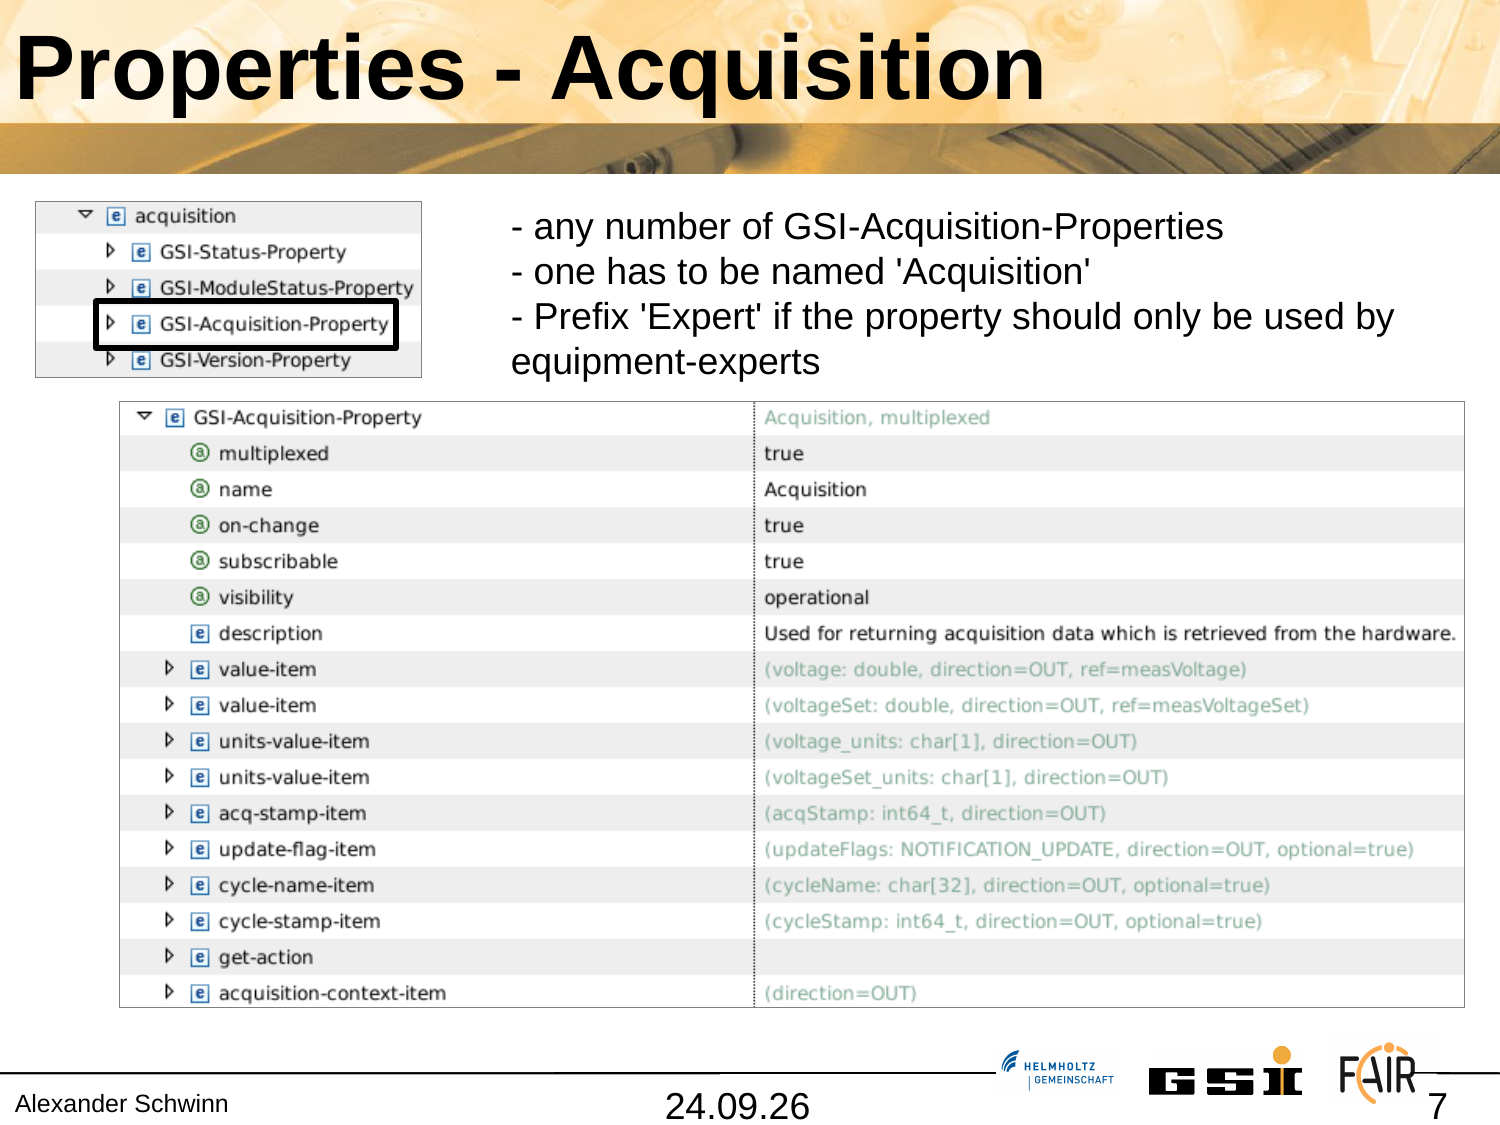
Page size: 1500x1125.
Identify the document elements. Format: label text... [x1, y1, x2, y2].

picture [35, 201, 422, 378]
title Properties - Acquisition [0, 0, 1500, 126]
picture [996, 1046, 1121, 1095]
picture [119, 401, 1465, 1008]
picture [0, 126, 1500, 175]
picture [1328, 1034, 1439, 1106]
text_box - any number of GSI-Acquisition-Properties - one has to be named 'Acquisition' - Prefix 'Expert' if the property should only be used by equipment-experts [496, 194, 1477, 390]
picture [1149, 1046, 1302, 1095]
